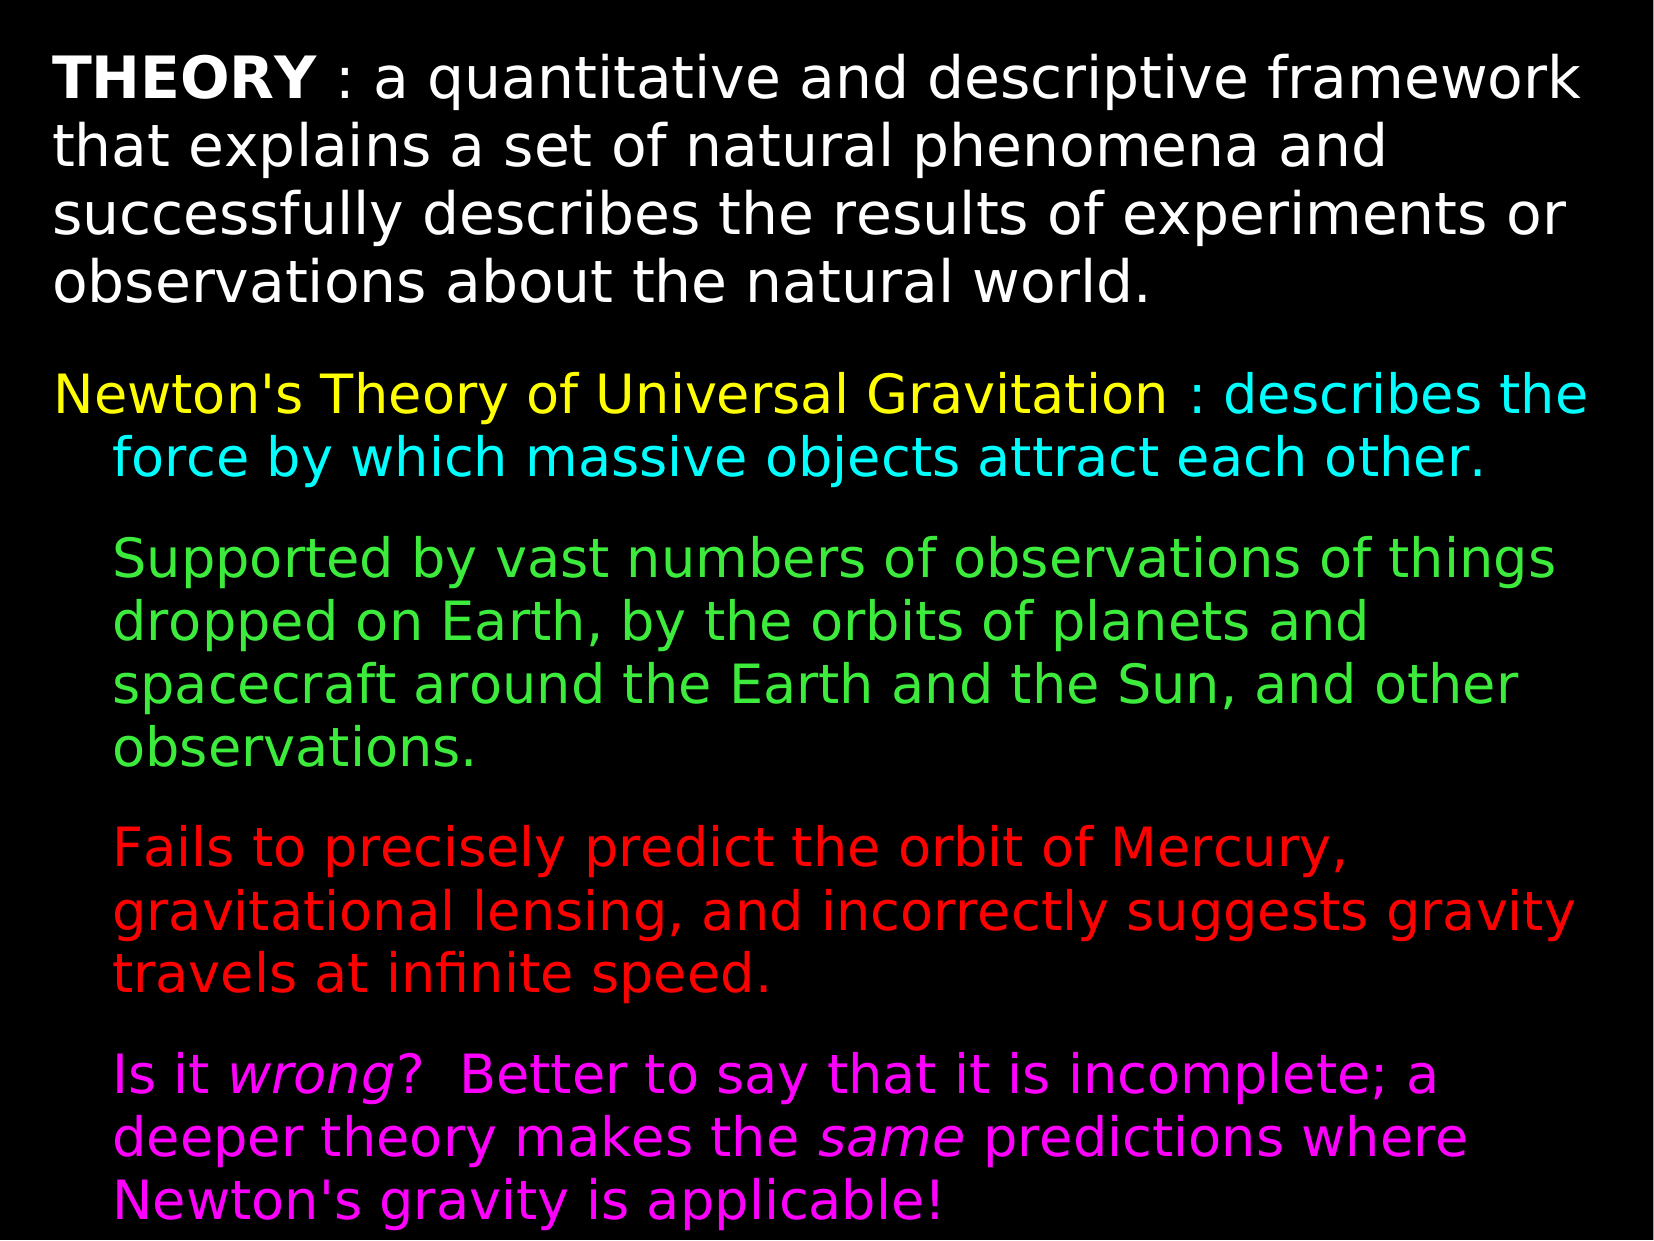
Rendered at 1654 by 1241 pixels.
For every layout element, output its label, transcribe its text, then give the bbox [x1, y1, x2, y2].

text_box THEORY : a quantitative and descriptive framework that explains a set of natural phenomena and successfully describes the results of experiments or observations about the natural world. [37, 37, 1613, 324]
text_box Newton's Theory of Universal Gravitation : describes the force by which massive objects attract each other. Supported by vast numbers of observations of things dropped on Earth, by the orbits of planets and spacecraft around the Earth and the Sun, and other observations. Fails to precisely predict the orbit of Mercury, gravitational lensing, and incorrectly suggests gravity travels at infinite speed. Is it wrong? Better to say that it is incomplete; a deeper theory makes the same predictions where Newton's gravity is applicable! [37, 356, 1613, 1240]
